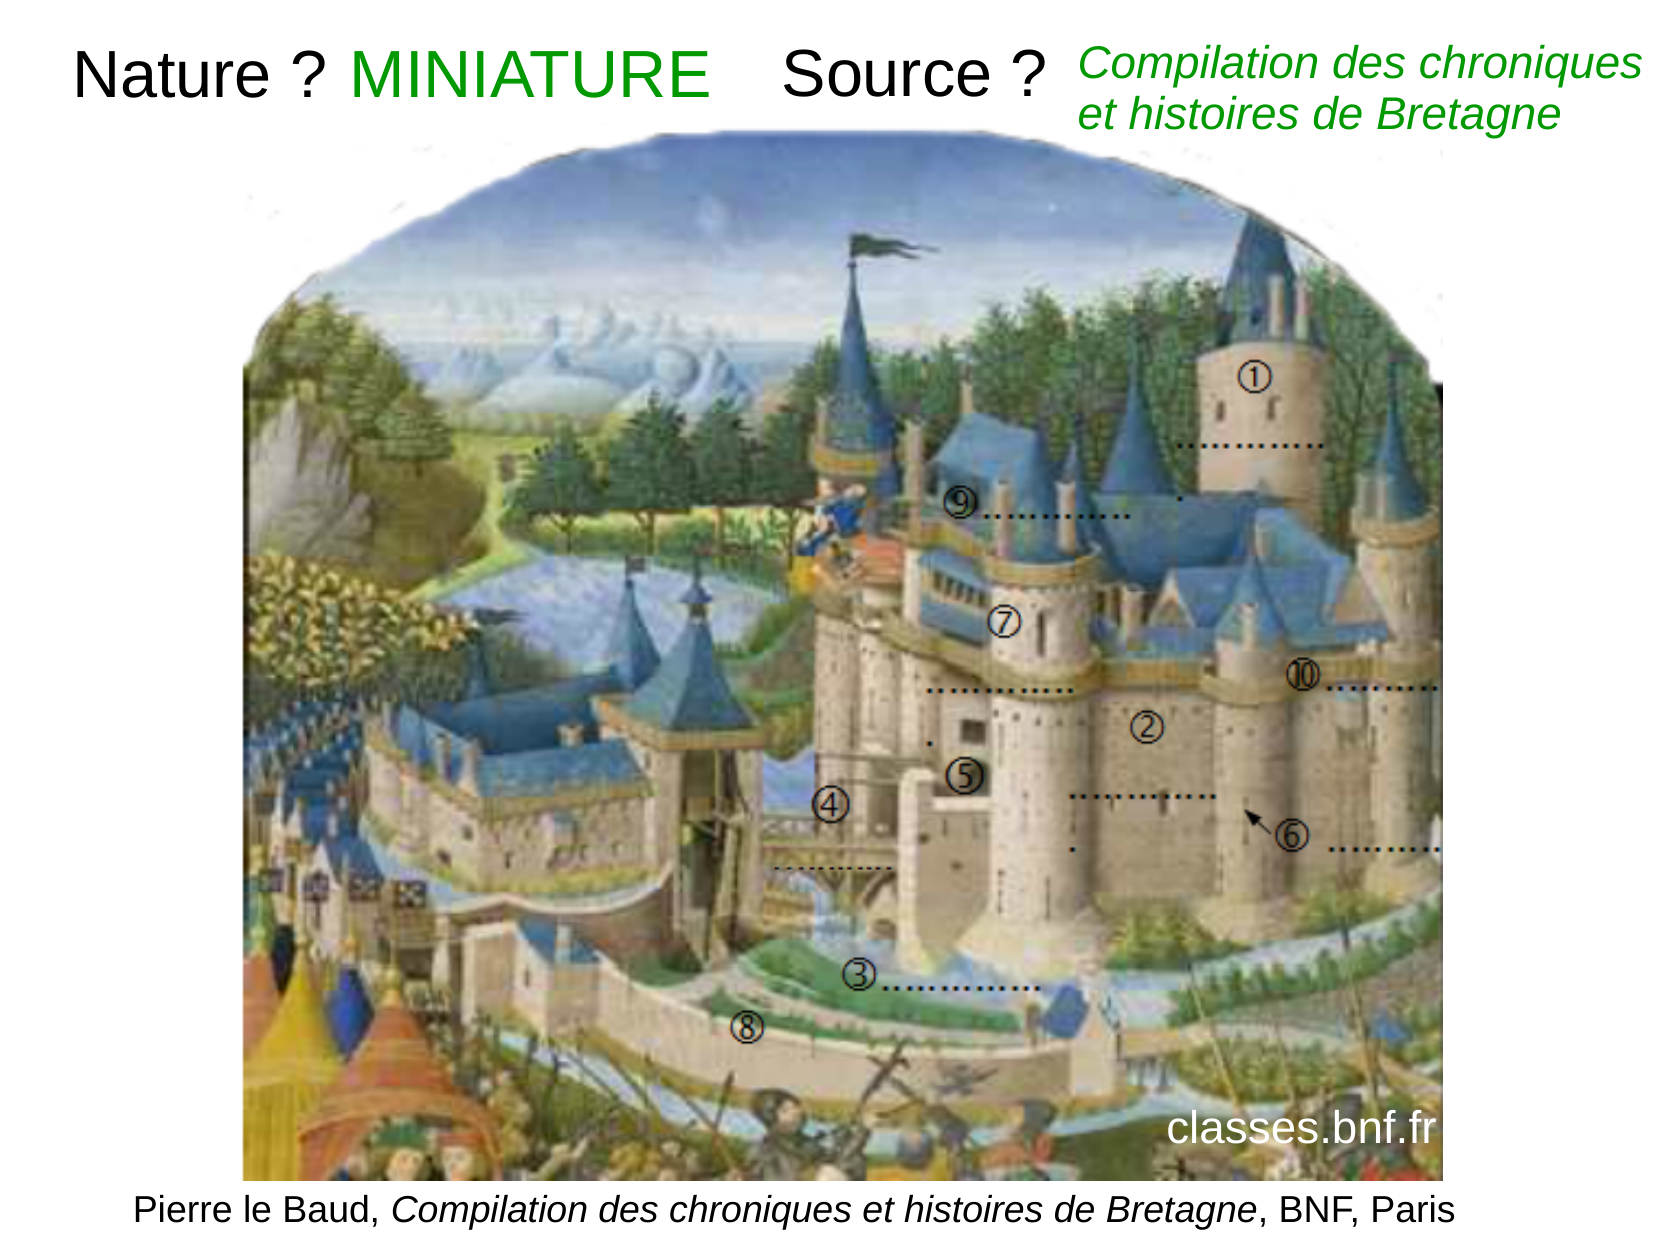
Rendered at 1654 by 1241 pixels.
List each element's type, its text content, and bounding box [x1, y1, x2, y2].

text_box Source ? [766, 28, 1063, 119]
text_box classes.bnf.fr [1151, 1094, 1477, 1161]
text_box Compilation des chroniques et histoires de Bretagne [1062, 29, 1654, 146]
text_box Pierre le Baud, Compilation des chroniques et histoires de Bretagne, BNF, Paris [118, 1181, 1595, 1238]
text_box MINIATURE [334, 29, 727, 120]
text_box Nature ? [57, 29, 334, 120]
picture [237, 107, 1443, 1181]
